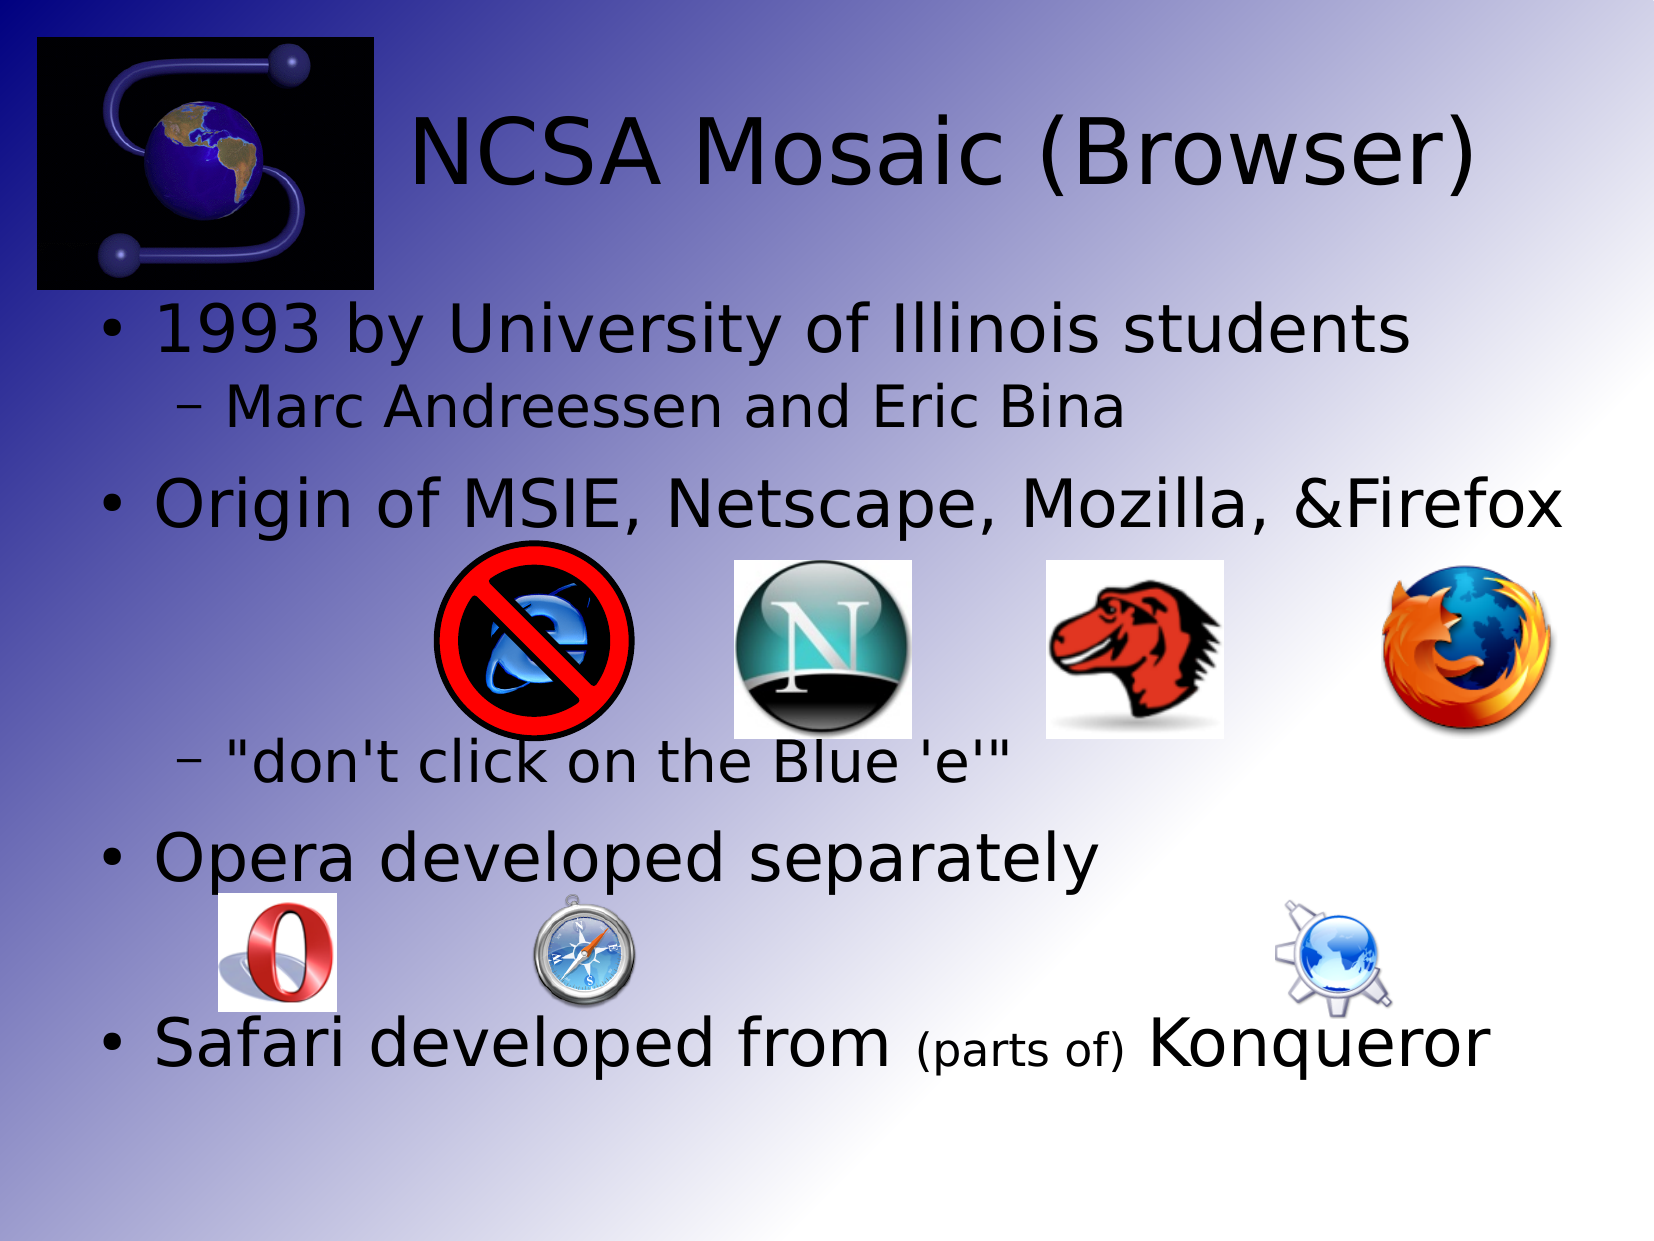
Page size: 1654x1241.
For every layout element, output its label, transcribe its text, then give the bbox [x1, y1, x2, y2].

picture [525, 894, 644, 1013]
picture [218, 893, 337, 1012]
text_box [436, 543, 632, 739]
picture [478, 603, 575, 701]
picture [1046, 560, 1224, 739]
picture [1275, 899, 1394, 1019]
title NCSA Mosaic (Browser) [374, 56, 1571, 250]
picture [734, 560, 912, 739]
picture [1381, 560, 1559, 739]
list 1993 by University of Illinois students Marc Andreessen and Eric Bina Origin of MSIE, Netscape, Mozilla, &Firefox "don't click on the Blue 'e'" Opera developed separately Safari developed from (parts of) Konqueror [82, 290, 1571, 1094]
picture [37, 37, 374, 290]
picture [494, 582, 597, 682]
